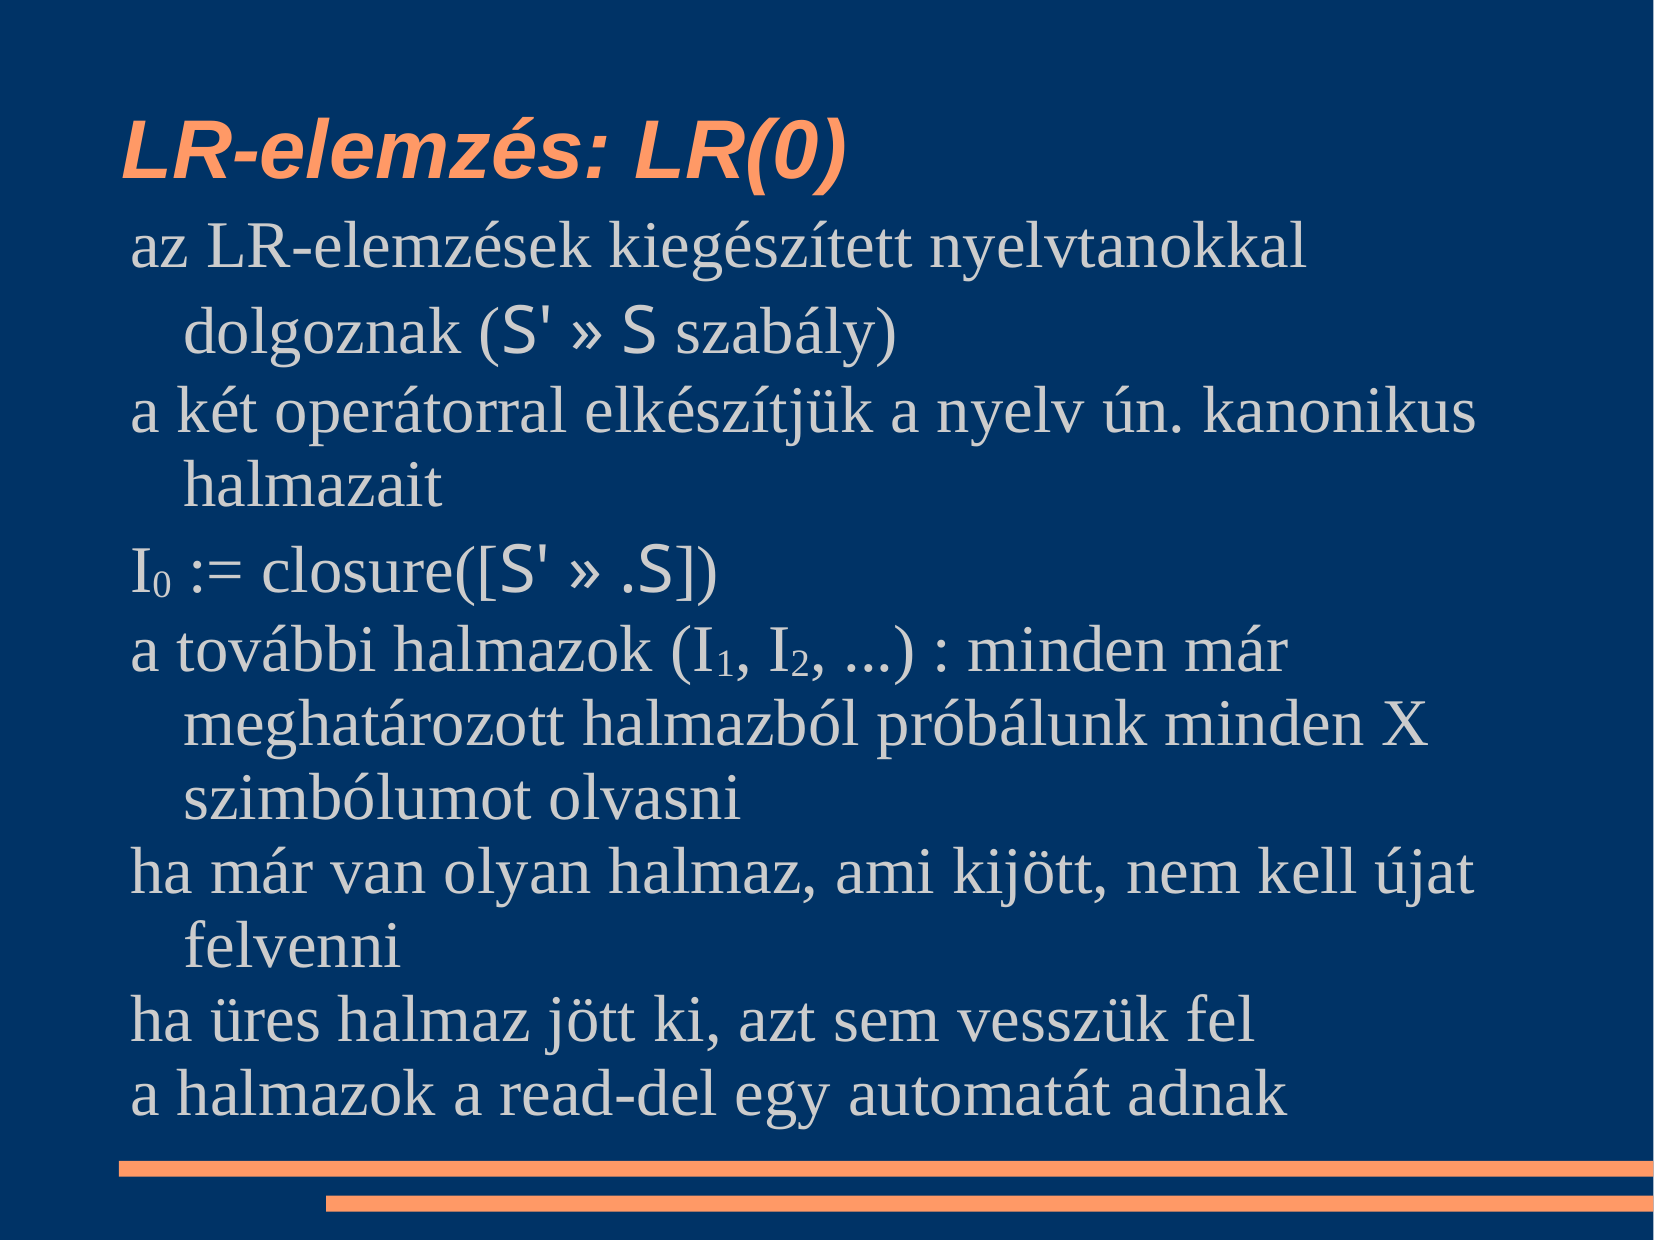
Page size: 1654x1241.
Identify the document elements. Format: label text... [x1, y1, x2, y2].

subtitle az LR-elemzések kiegészített nyelvtanokkal dolgoznak (S' » S szabály) a két operátorral elkészítjük a nyelv ún. kanonikus halmazait I0 := closure([S' » .S]) a további halmazok (I1, I2, ...) : minden már meghatározott halmazból próbálunk minden X szimbólumot olvasni ha már van olyan halmaz, ami kijött, nem kell újat felvenni ha üres halmaz jött ki, azt sem vesszük fel a halmazok a read-del egy automatát adnak [112, 184, 1552, 1155]
title LR-elemzés: LR(0) [121, 46, 1534, 184]
